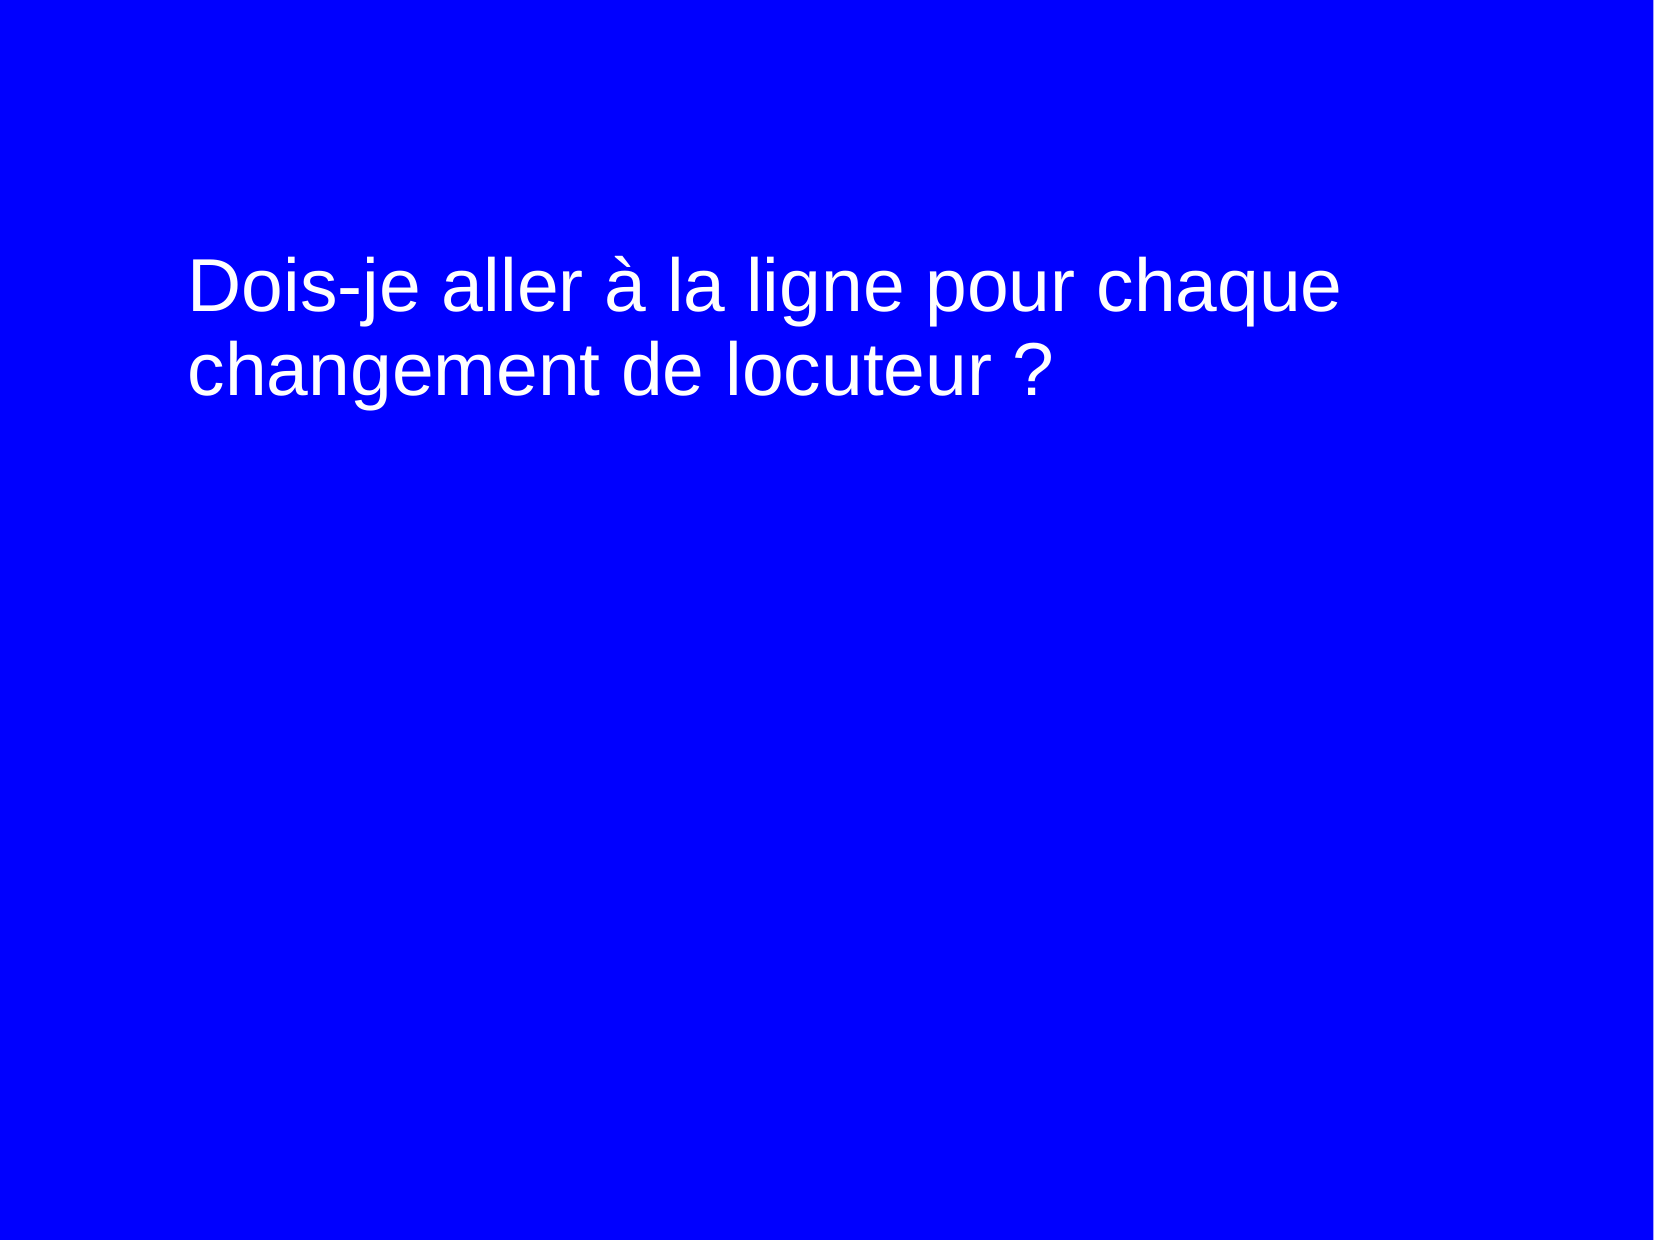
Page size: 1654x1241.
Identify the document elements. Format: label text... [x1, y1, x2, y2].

text_box Dois-je aller à la ligne pour chaque changement de locuteur ? [172, 236, 1477, 419]
